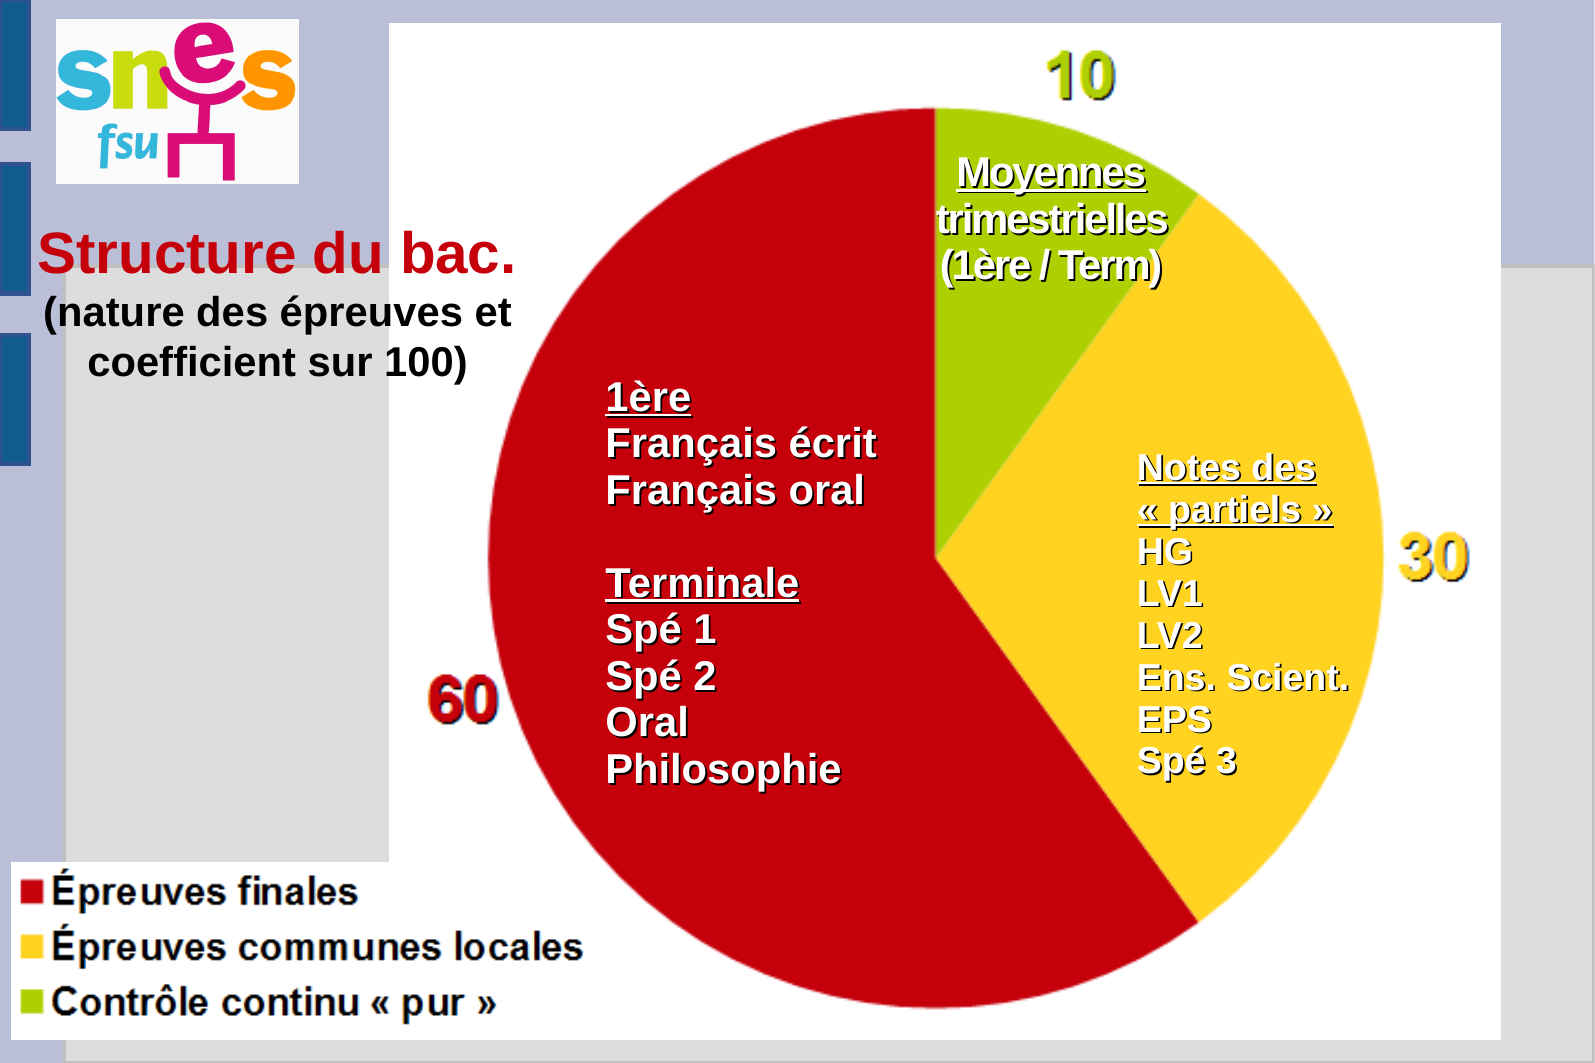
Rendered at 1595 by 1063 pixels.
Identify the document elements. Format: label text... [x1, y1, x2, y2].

text_box Notes des « partiels » HG LV1 LV2 Ens. Scient. EPS Spé 3 [1122, 438, 1382, 886]
picture [389, 352, 394, 372]
picture [11, 23, 1501, 1040]
text_box Moyennes trimestrielles (1ère / Term) [909, 141, 1193, 435]
picture [56, 19, 299, 184]
text_box 1ère Français écrit Français oral Terminale Spé 1 Spé 2 Oral Philosophie [590, 366, 898, 809]
title Structure du bac. (nature des épreuves et coefficient sur 100) [11, 214, 544, 331]
